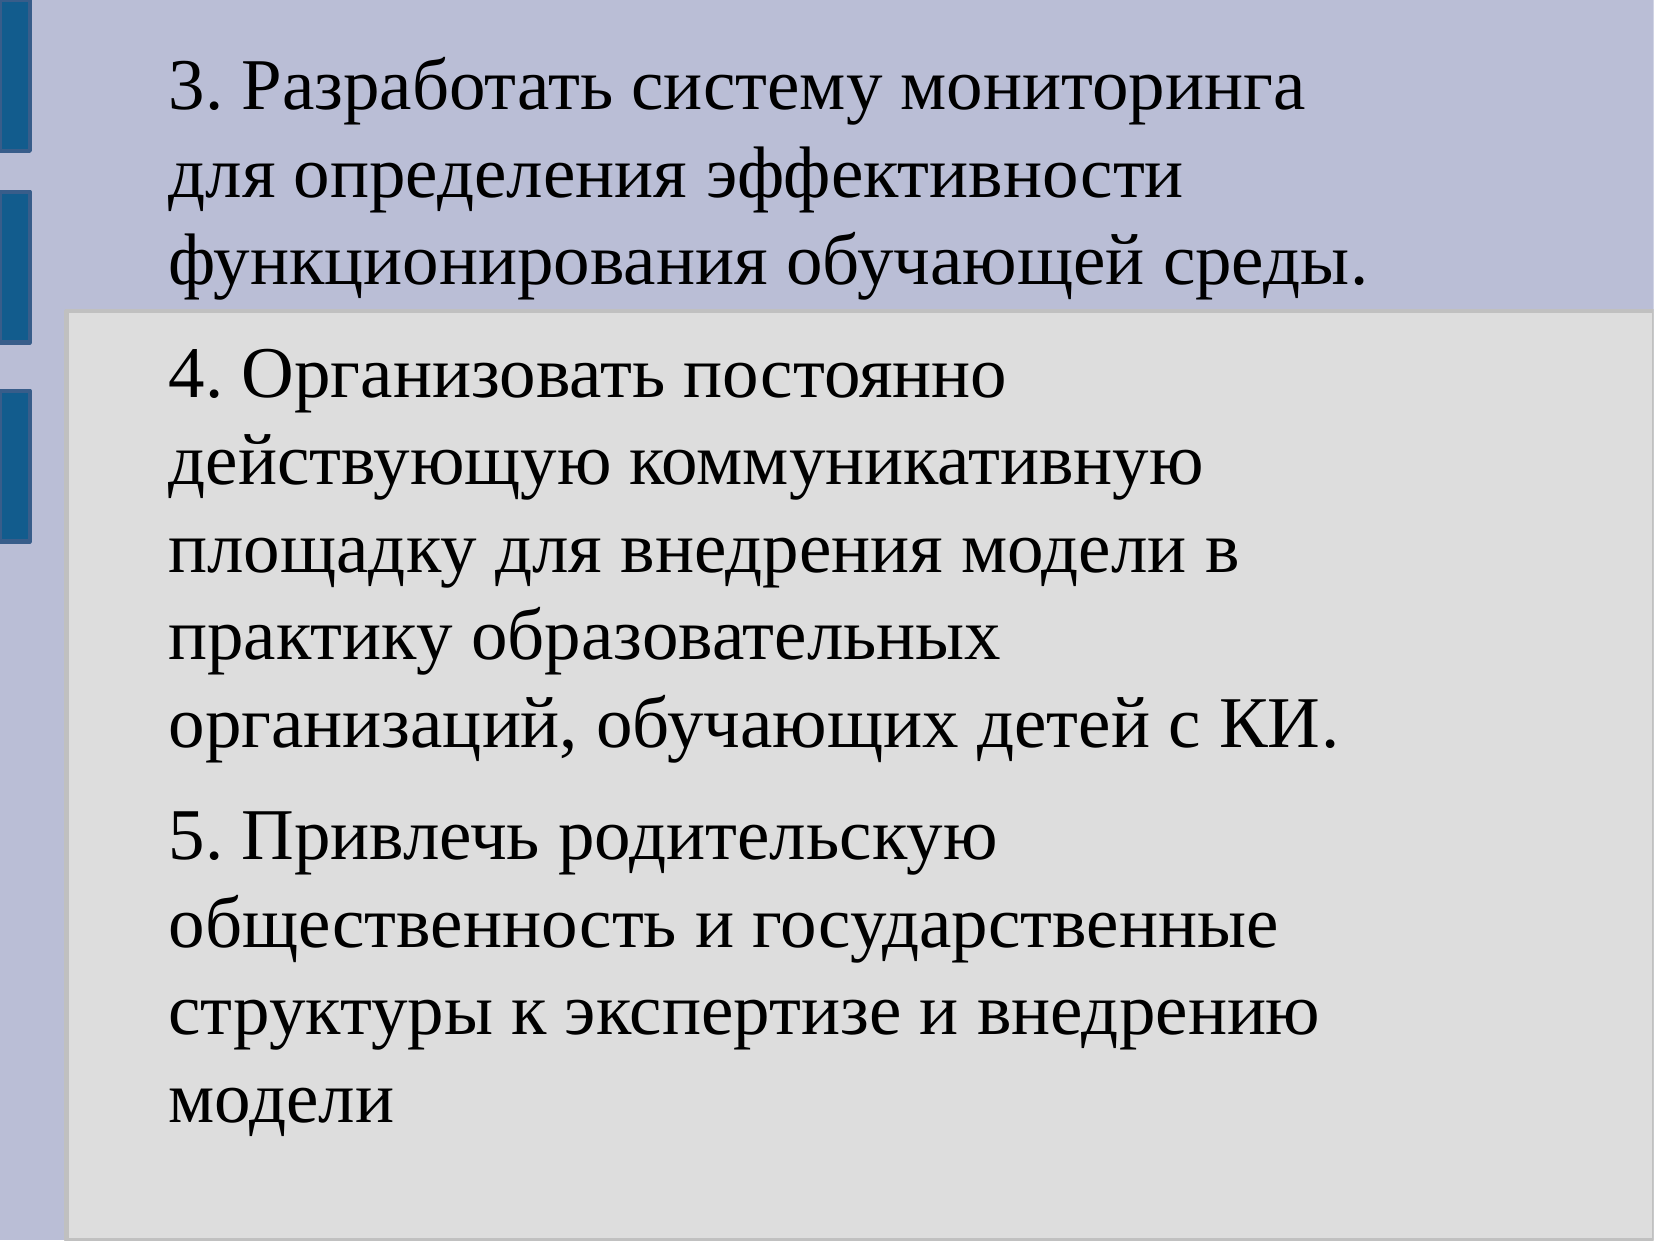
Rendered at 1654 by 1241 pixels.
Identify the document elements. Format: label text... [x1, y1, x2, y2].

text_box 3. Разработать систему мониторинга для определения эффективности функционирования обучающей среды. 4. Организовать постоянно действующую коммуникативную площадку для внедрения модели в практику образовательных организаций, обучающих детей с КИ. 5. Привлечь родительскую общественность и государственные структуры к экспертизе и внедрению модели [154, 29, 1429, 1144]
